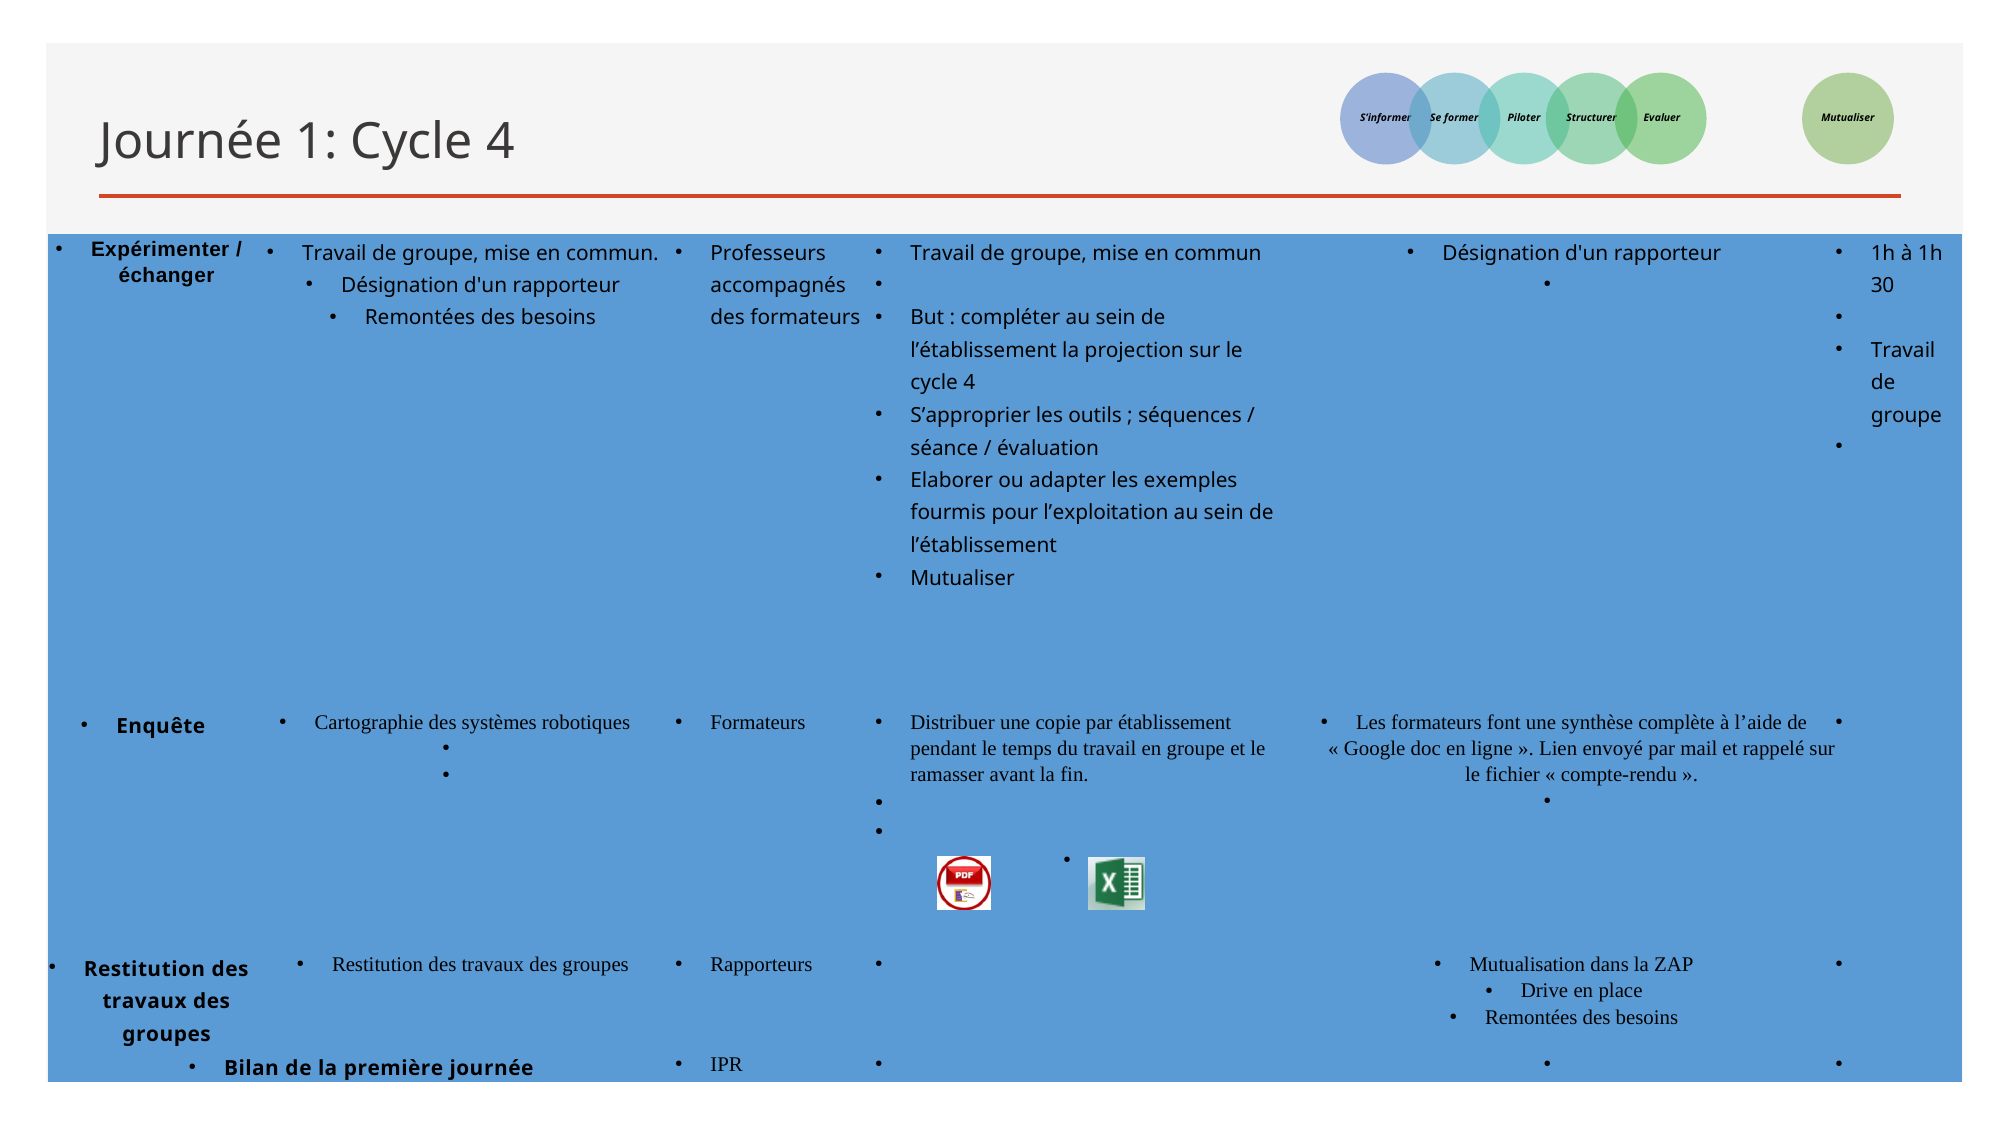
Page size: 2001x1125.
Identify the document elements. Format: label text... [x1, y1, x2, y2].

table_cell [1835, 707, 1962, 950]
table_cell [1835, 1049, 1962, 1082]
text_box Piloter [1478, 72, 1558, 165]
text_box Structurer [1545, 72, 1626, 165]
text_box Se former [1408, 72, 1489, 165]
table_cell Distribuer une copie par établissement pendant le temps du travail en groupe et le ramasser avant la fin. [875, 707, 1292, 950]
table_cell [1292, 1049, 1835, 1082]
text_box S’informer [1340, 72, 1420, 165]
table_cell Les formateurs font une synthèse complète à l’aide de « Google doc en ligne ». Lien envoyé par mail et rappelé sur le fichier « compte-rendu ». [1292, 707, 1835, 950]
picture [937, 856, 991, 910]
table_cell [875, 1049, 1292, 1082]
table_cell Formateurs [675, 707, 875, 950]
list Journée 1: Cycle 4 [84, 72, 1089, 178]
table_header Travail de groupe, mise en commun But : compléter au sein de l’établissement la projection sur le cycle 4 S’approprier les outils ; séquences / séance / évaluation Elaborer ou adapter les exemples fourmis pour l’exploitation au sein de l’établissement Mutualiser [875, 234, 1292, 707]
table_cell Cartographie des systèmes robotiques [250, 707, 675, 950]
text_box Mutualiser [1802, 72, 1894, 165]
table_cell Enquête [48, 707, 250, 950]
table_header Expérimenter / échanger [48, 234, 250, 707]
table_header Travail de groupe, mise en commun. Désignation d'un rapporteur Remontées des besoins [250, 234, 675, 707]
table_cell Restitution des travaux des groupes [250, 950, 675, 1049]
table_cell [875, 950, 1292, 1049]
table_cell Bilan de la première journée [48, 1049, 675, 1082]
text_box Evaluer [1614, 72, 1707, 165]
table_header Désignation d'un rapporteur [1292, 234, 1835, 707]
table_header Professeurs accompagnés des formateurs [675, 234, 875, 707]
table_cell IPR [675, 1049, 875, 1082]
picture [1088, 857, 1145, 910]
table_header 1h à 1h 30 Travail de groupe [1835, 234, 1962, 707]
table_cell Mutualisation dans la ZAP Drive en place Remontées des besoins [1292, 950, 1835, 1049]
table_cell Restitution des travaux des groupes [48, 950, 250, 1049]
table_cell Rapporteurs [675, 950, 875, 1049]
table_cell [1835, 950, 1962, 1049]
